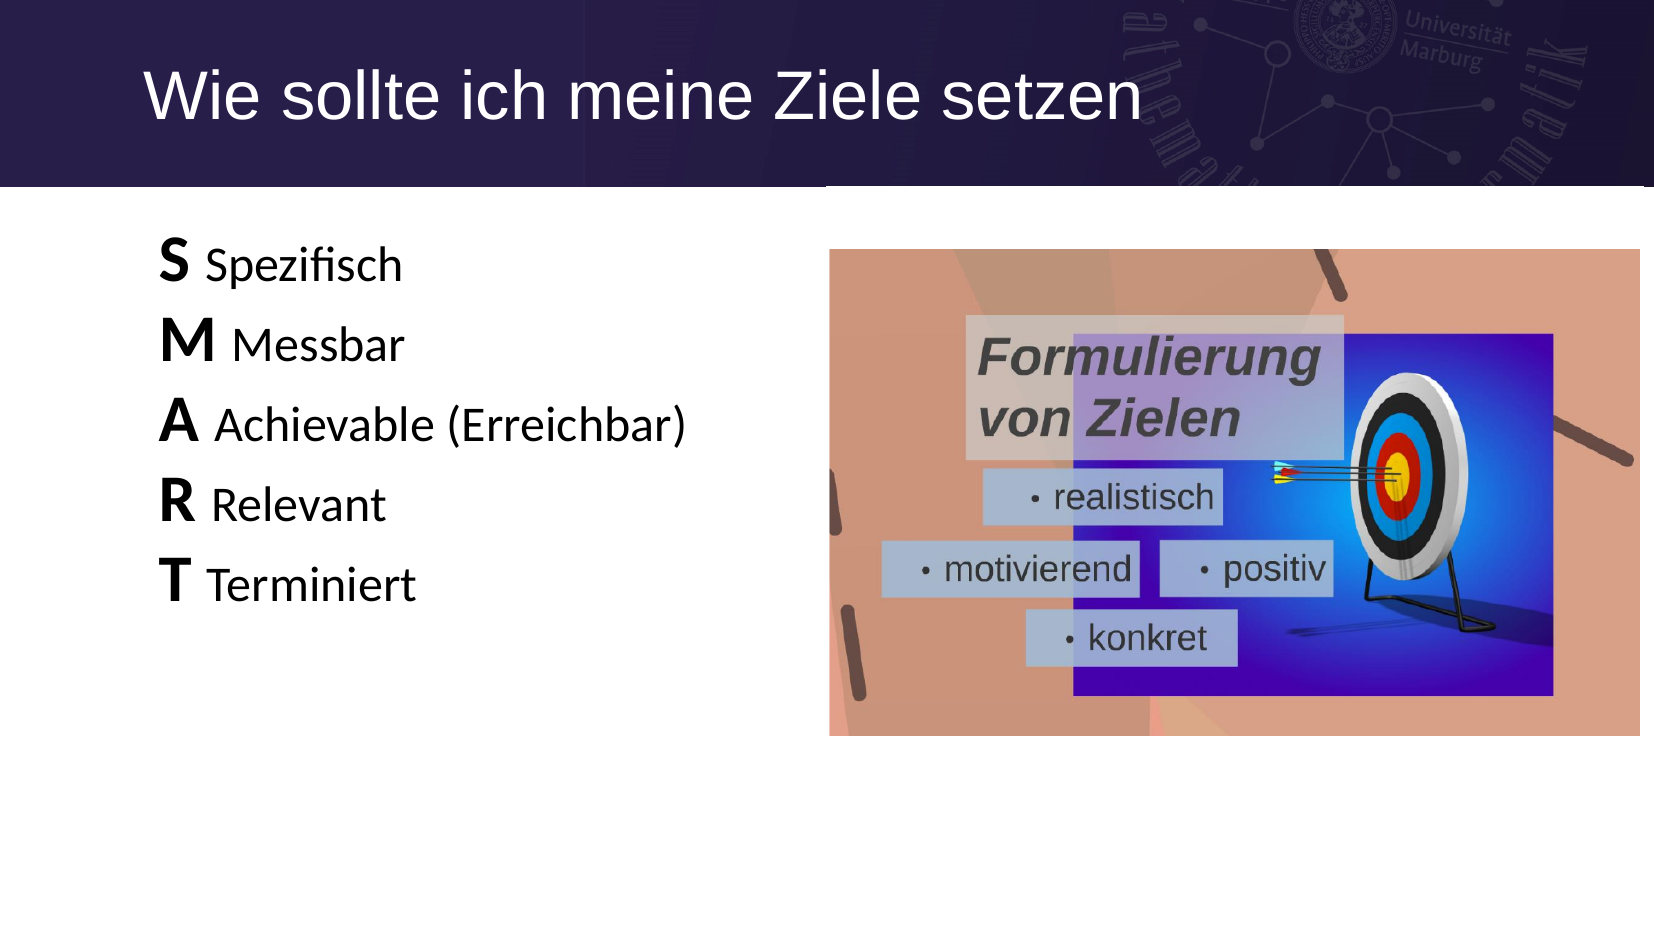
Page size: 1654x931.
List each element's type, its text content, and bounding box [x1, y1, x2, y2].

text_box S Spezifisch M Messbar A Achievable (Erreichbar) R Relevant T Terminiert [143, 207, 826, 672]
text_box Wie sollte ich meine Ziele setzen [143, 14, 1260, 170]
picture [0, 0, 1654, 799]
